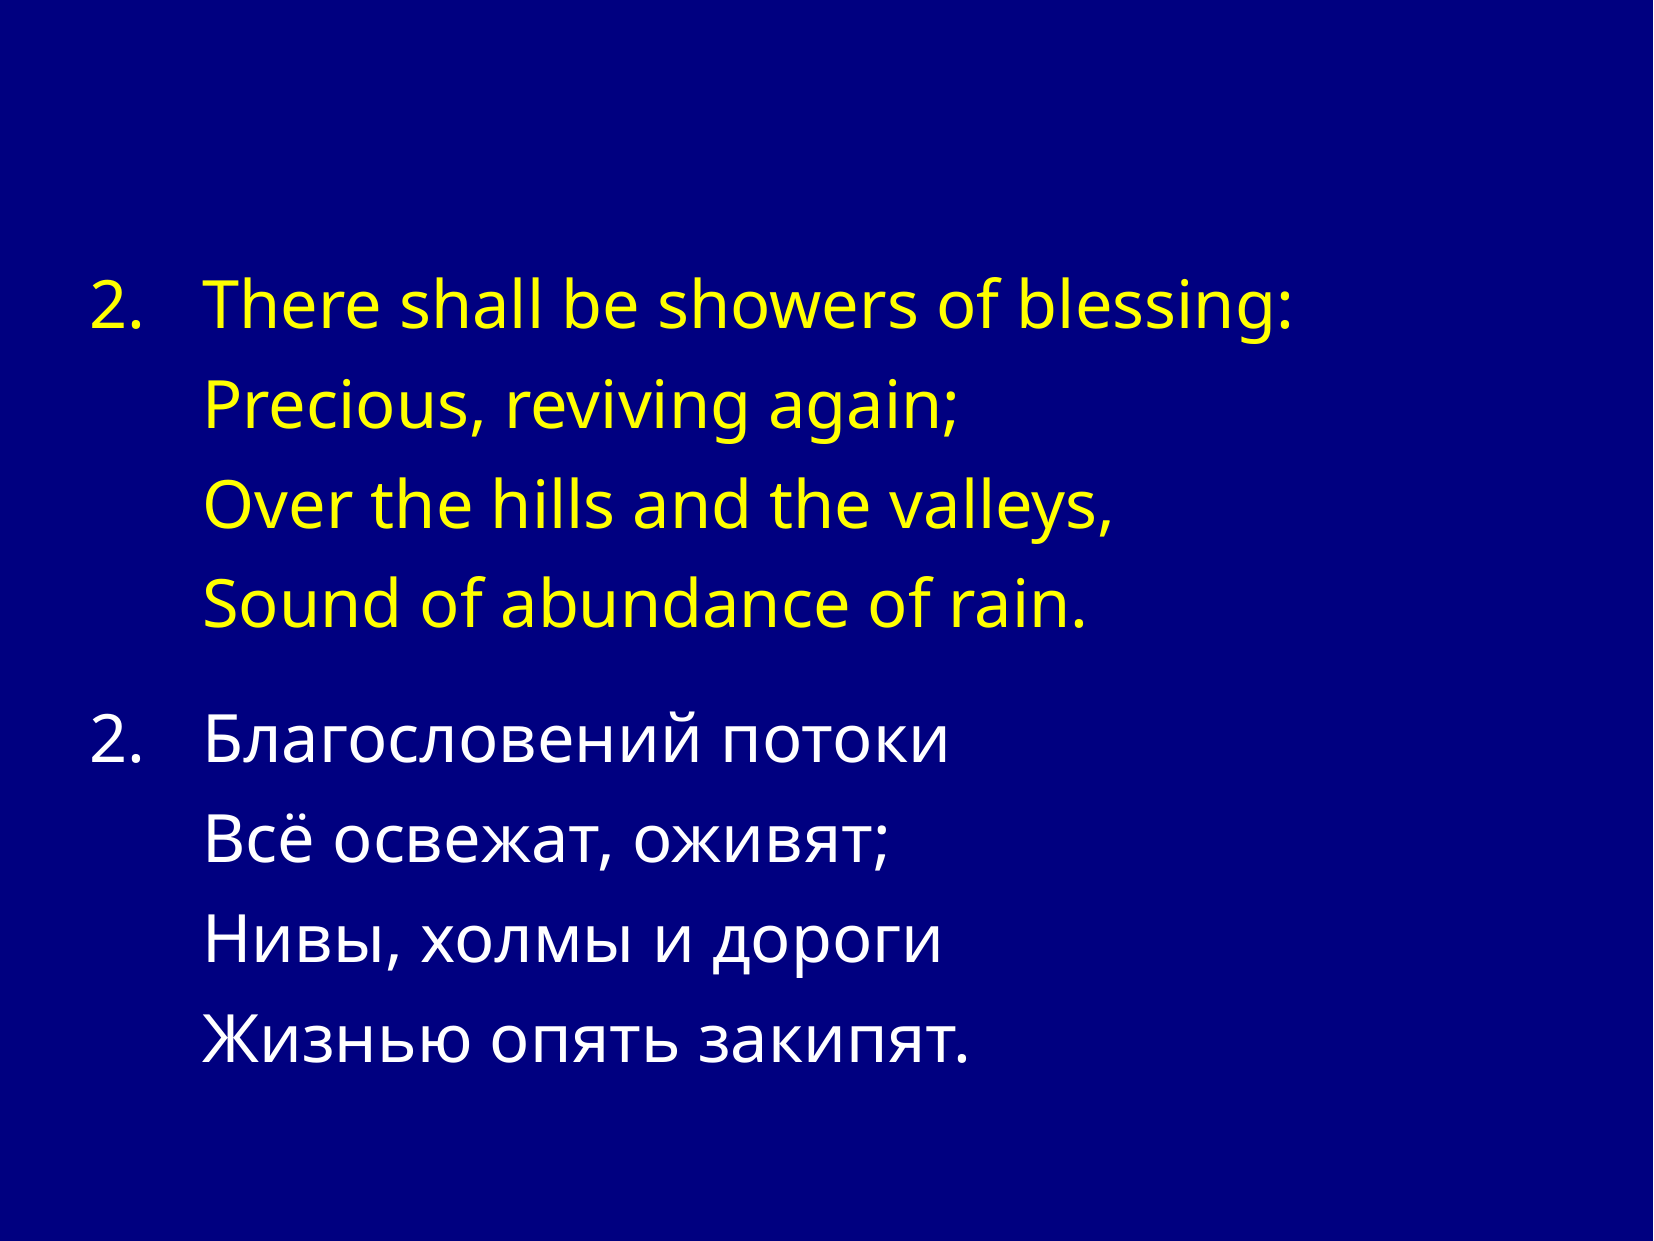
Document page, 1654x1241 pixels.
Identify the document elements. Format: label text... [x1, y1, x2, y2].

text_box 2. Благословений потоки Всё освежат, оживят; Нивы, холмы и дороги Жизнью опять закипят. [75, 675, 1576, 1163]
text_box 2. There shall be showers of blessing: Precious, reviving again; Over the hills and the valleys, Sound of abundance of rain. [75, 150, 1576, 638]
